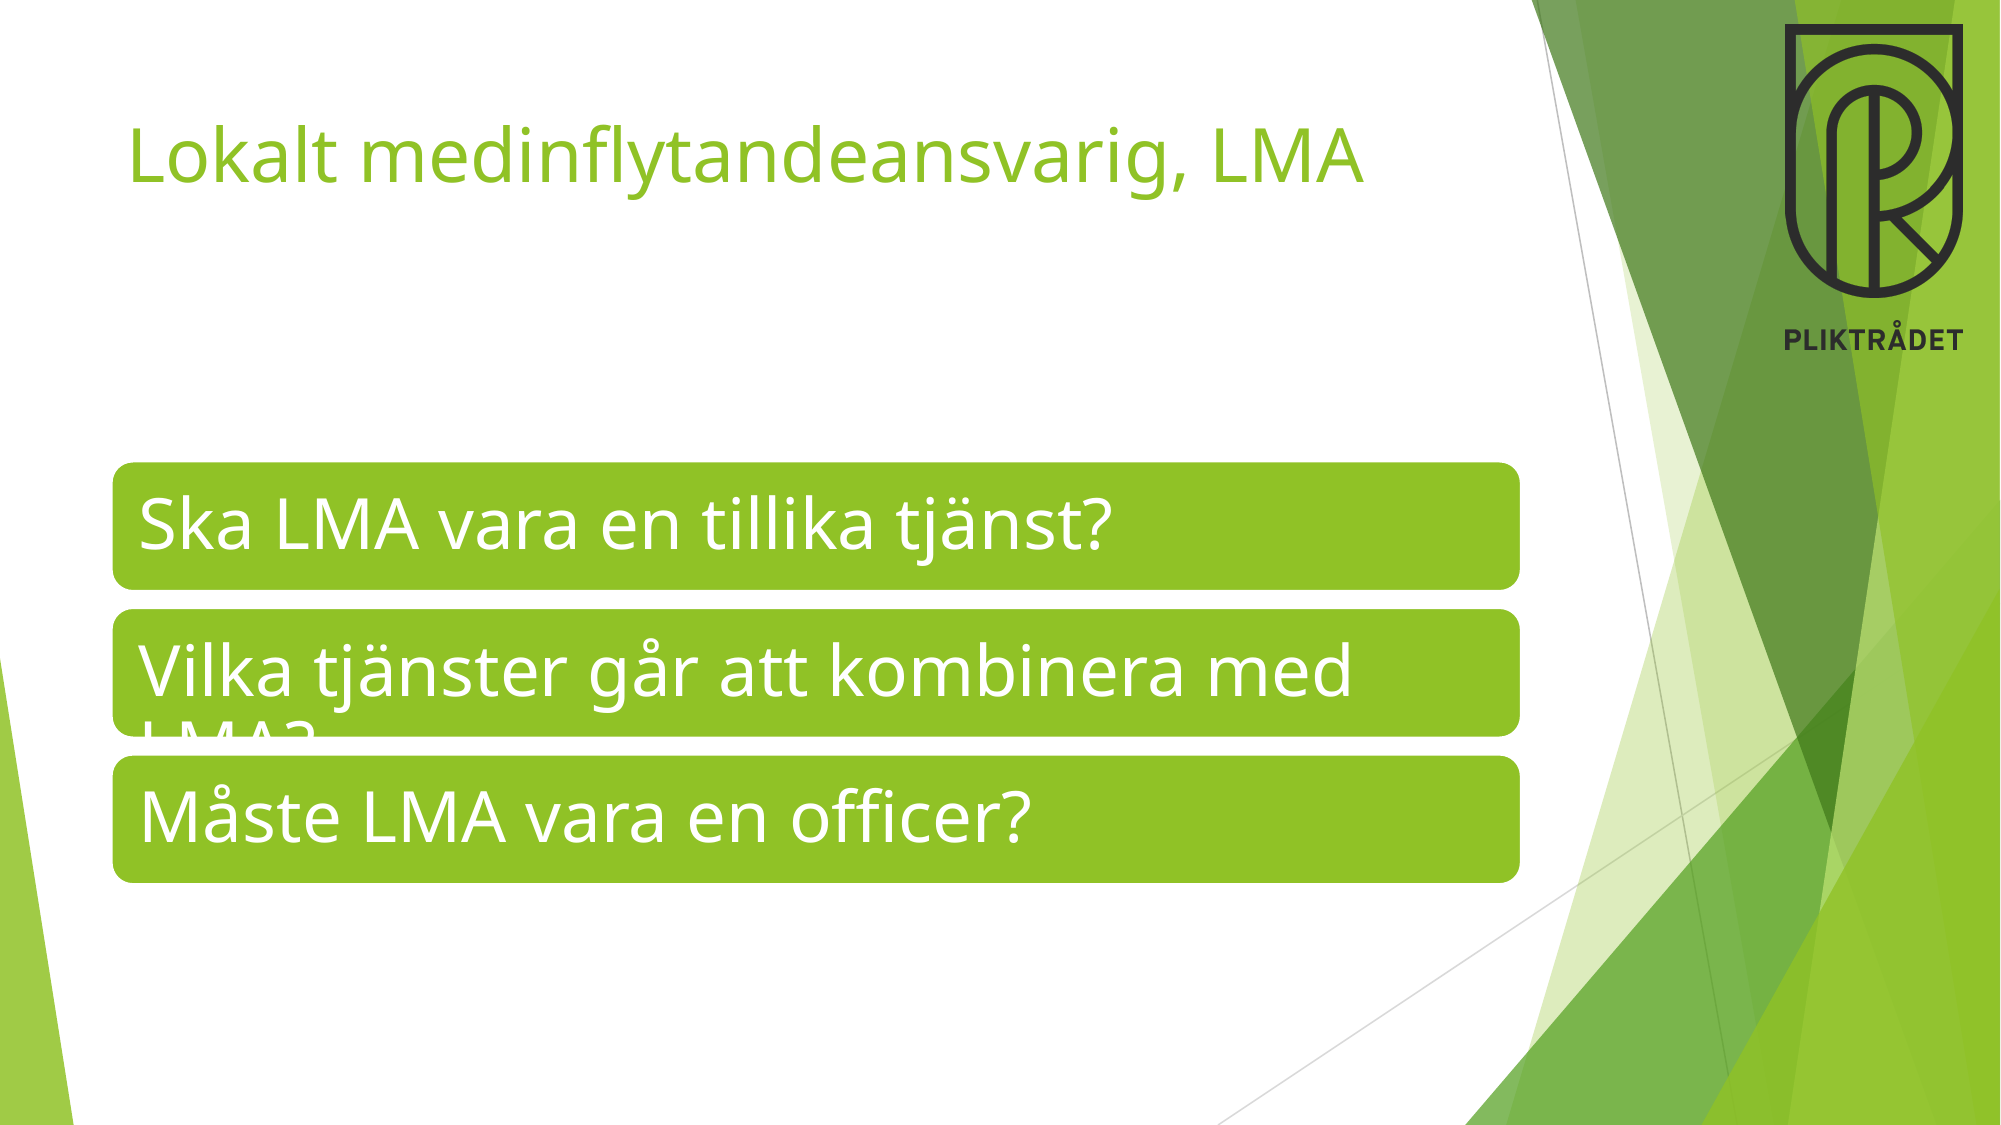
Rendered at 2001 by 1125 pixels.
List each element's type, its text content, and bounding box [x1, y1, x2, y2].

text_box Vilka tjänster går att kombinera med LMA? [111, 607, 1522, 739]
text_box Ska LMA vara en tillika tjänst? [111, 460, 1522, 592]
picture [1785, 24, 1963, 350]
title Lokalt medinflytandeansvarig, LMA [111, 99, 1522, 317]
text_box Måste LMA vara en officer? [111, 754, 1522, 885]
